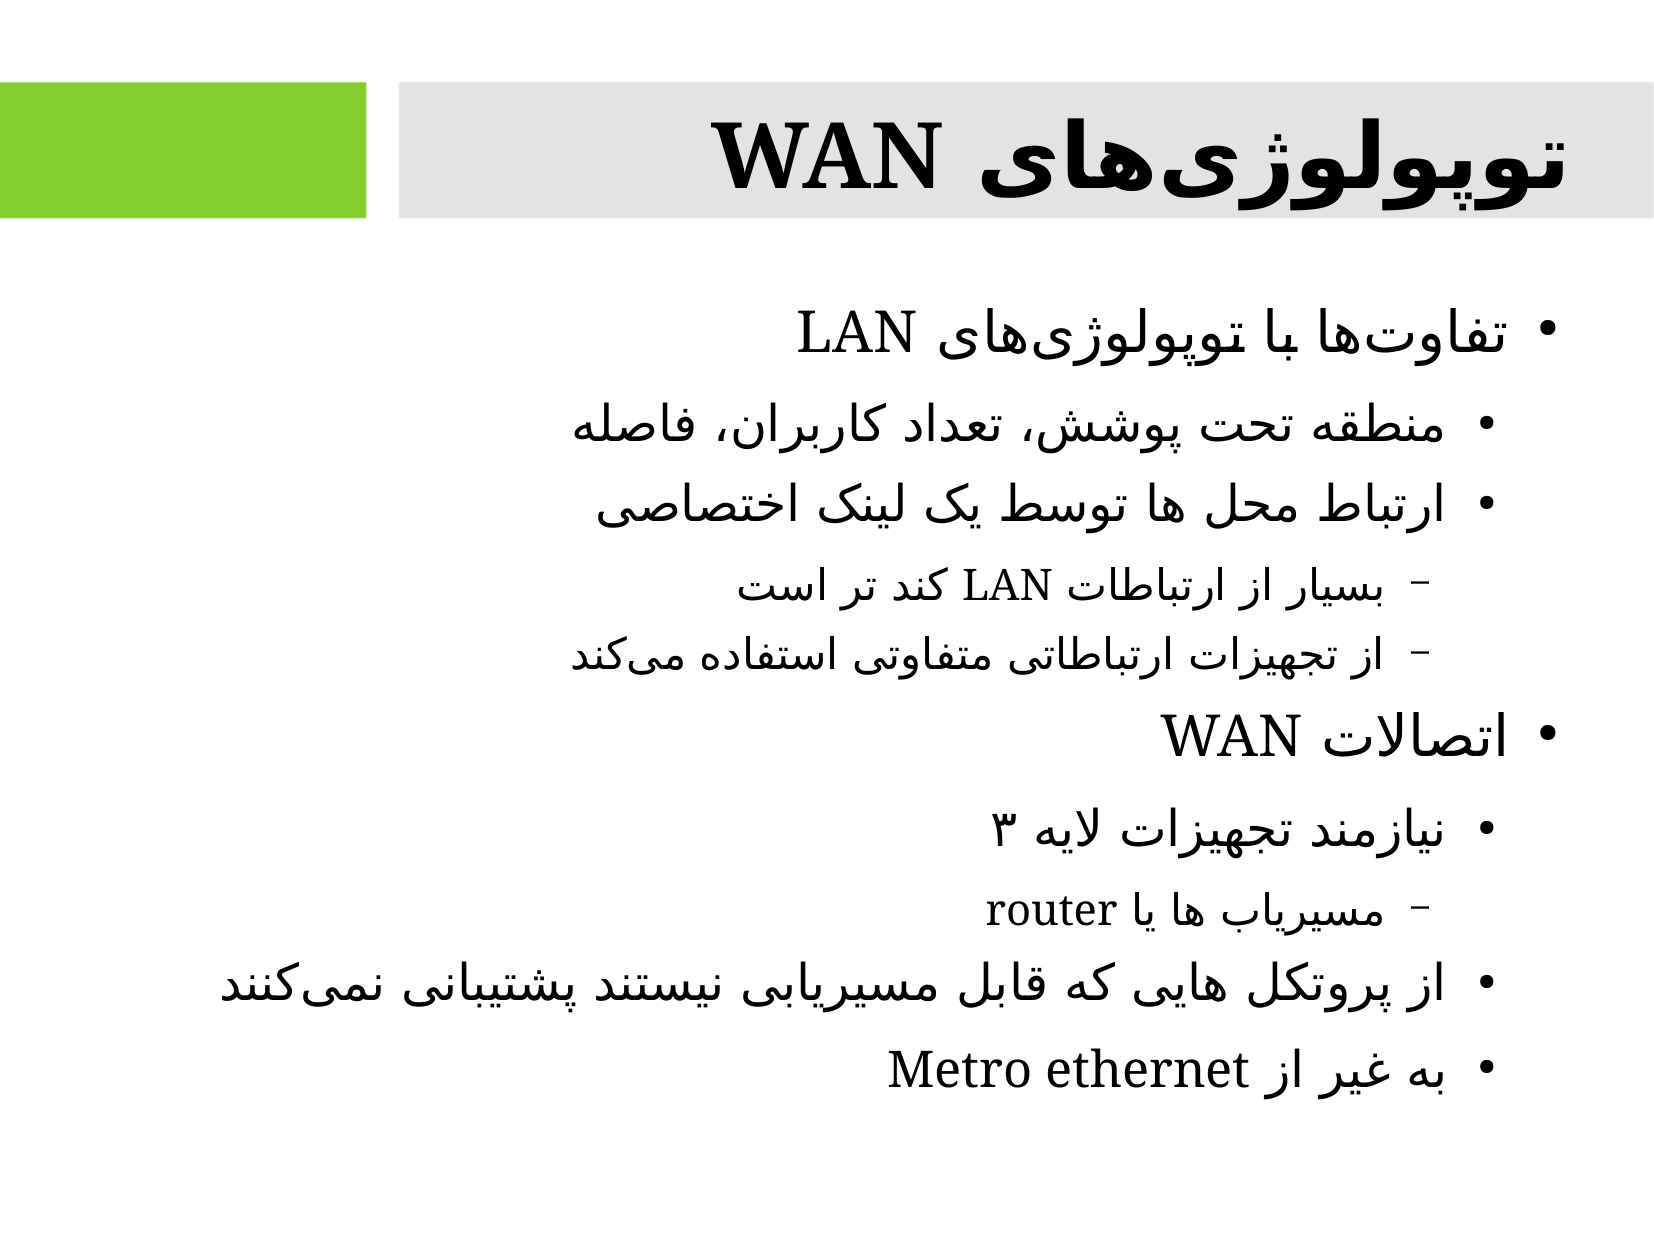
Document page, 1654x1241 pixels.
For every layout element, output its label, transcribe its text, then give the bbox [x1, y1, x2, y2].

list تفاوت‌ها با توپولوژی‌های LAN منطقه تحت پوشش، تعداد کاربران، فاصله ارتباط محل ها توسط یک لینک اختصاصی بسیار از ارتباطات LAN کند تر است از تجهیزات ارتباطاتی متفاوتی استفاده می‌کند اتصالات WAN نیازمند تجهیزات لایه ۳ مسیریاب ها یا router از پروتکل هایی که قابل مسیریابی نیستند پشتیبانی نمی‌کنند به غیر از Metro ethernet [82, 290, 1571, 1109]
title توپولوژی‌های WAN [82, 49, 1571, 257]
picture [0, 0, 1654, 1241]
